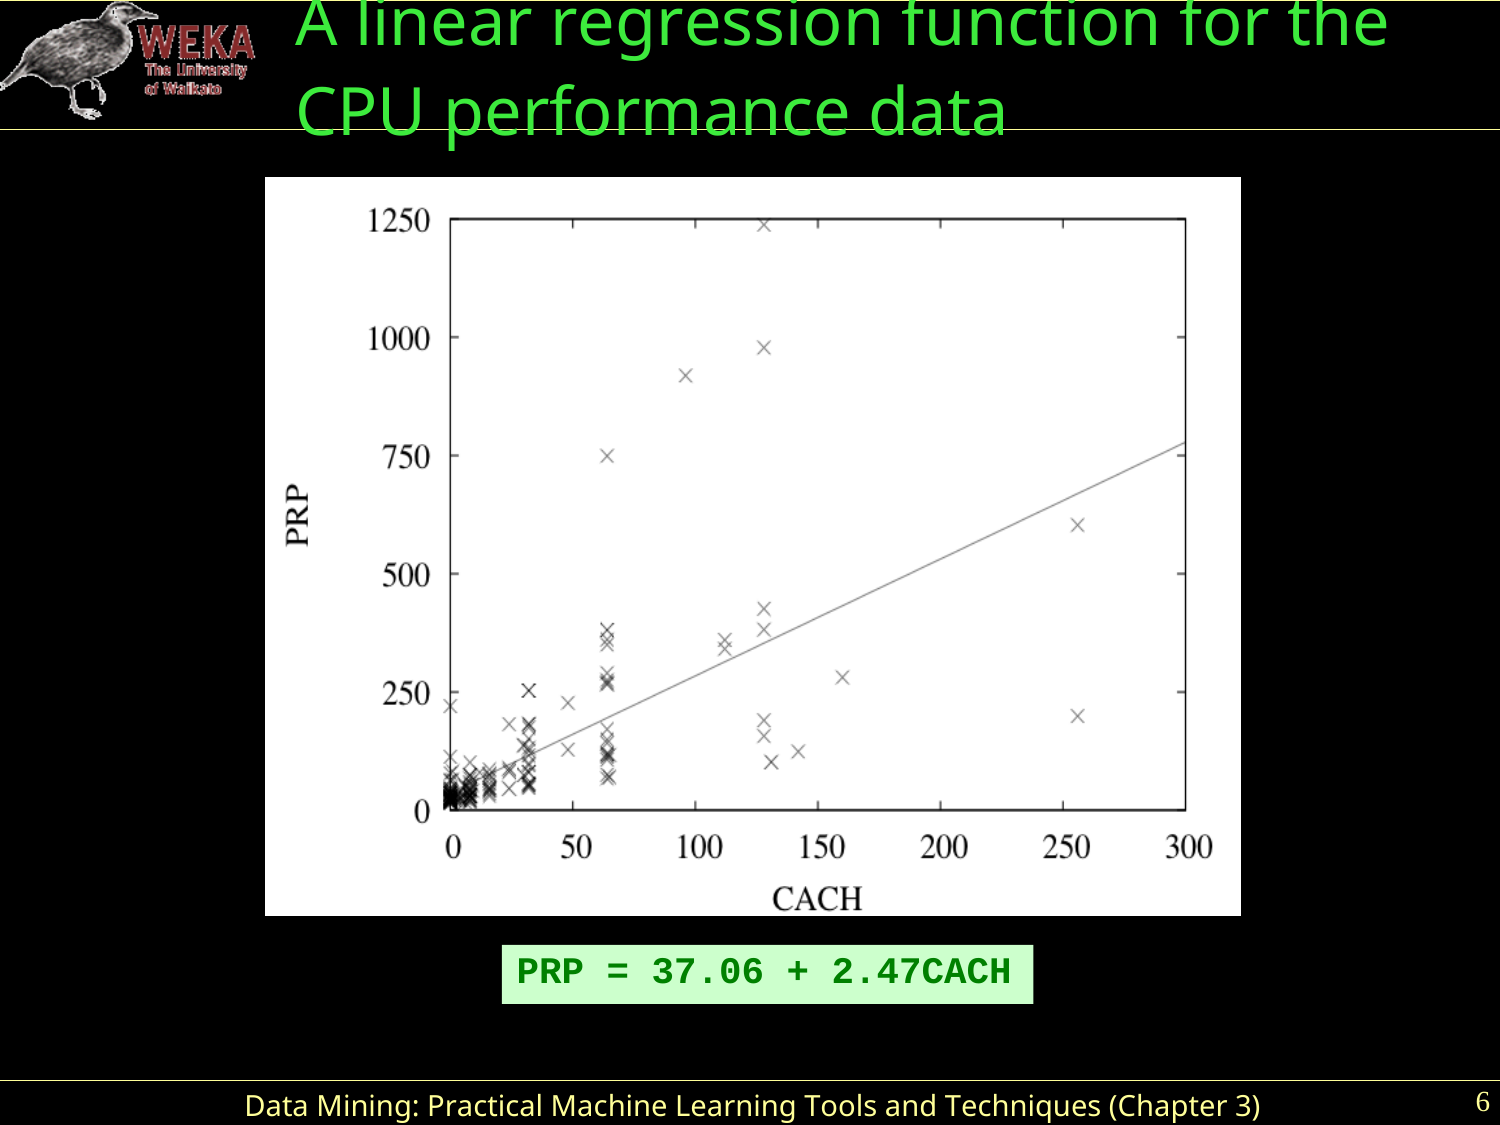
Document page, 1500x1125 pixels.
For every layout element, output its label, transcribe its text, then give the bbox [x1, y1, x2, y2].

text_box PRP = 37.06 + 2.47CACH [501, 944, 1034, 1004]
picture [265, 177, 1241, 916]
title A linear regression function for the CPU performance data [295, 0, 1429, 159]
picture [0, 1, 266, 129]
